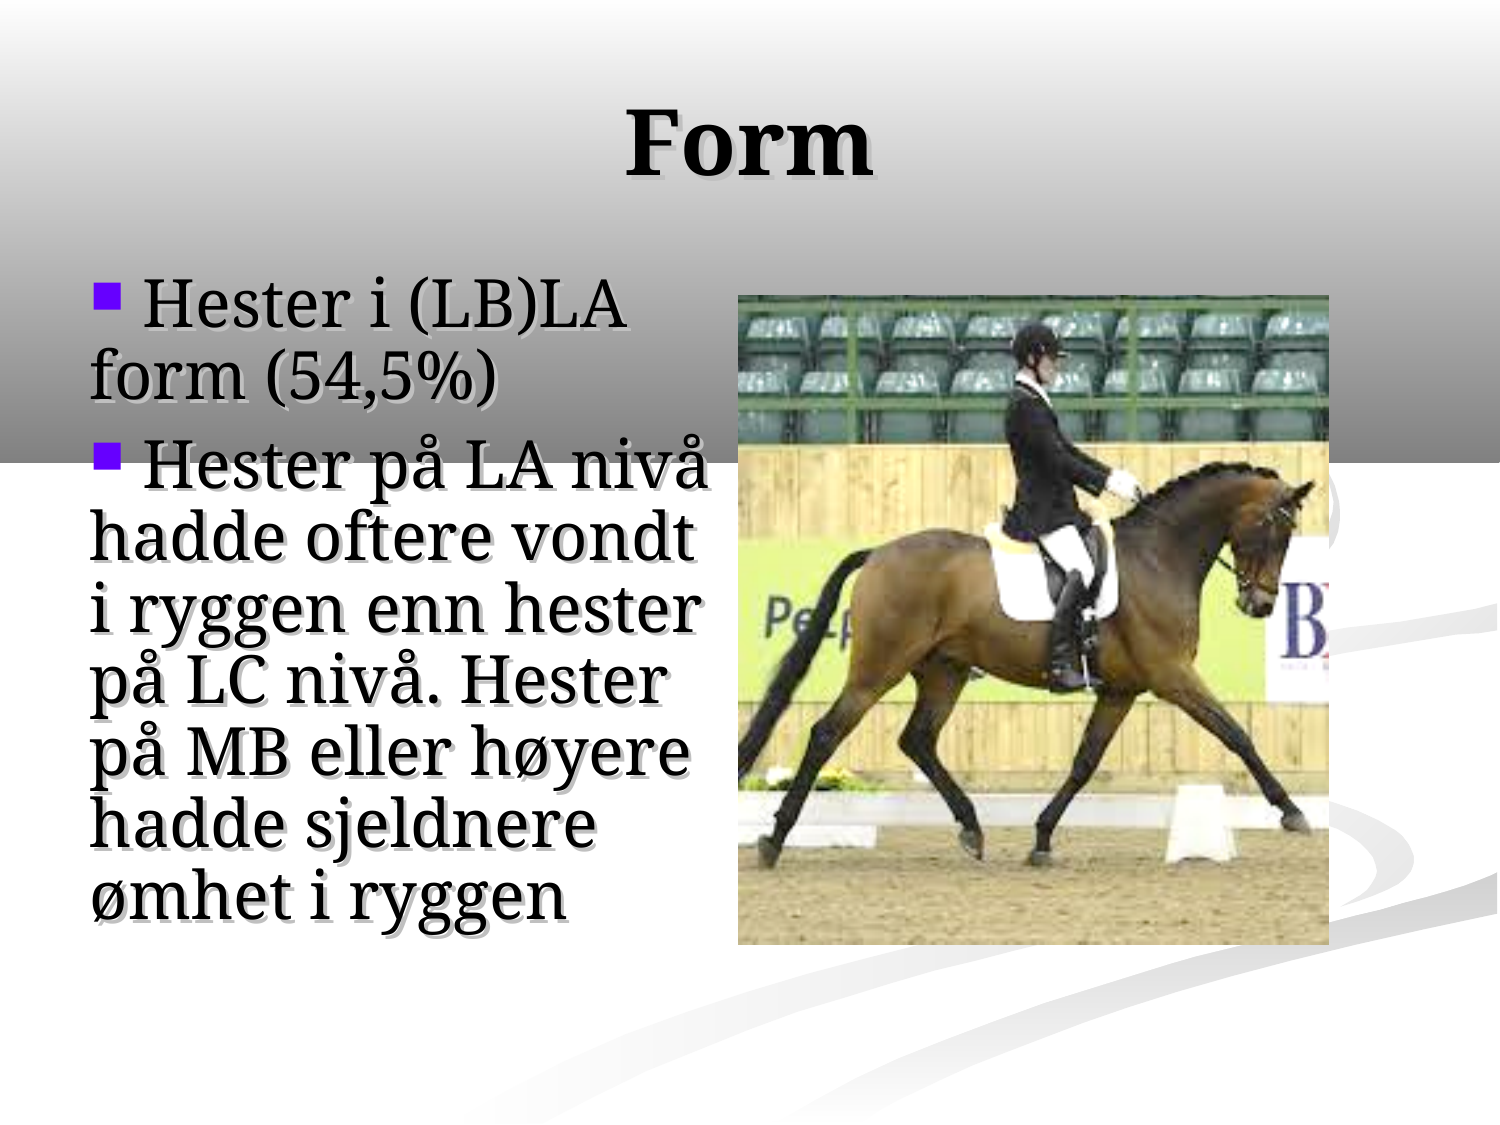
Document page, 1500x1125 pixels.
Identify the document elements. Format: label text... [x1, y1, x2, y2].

picture [738, 295, 1329, 945]
title Form [75, 21, 1426, 257]
list Hester i (LB)LA form (54,5%) Hester på LA nivå hadde oftere vondt i ryggen enn hester på LC nivå. Hester på MB eller høyere hadde sjeldnere ømhet i ryggen [75, 262, 734, 950]
